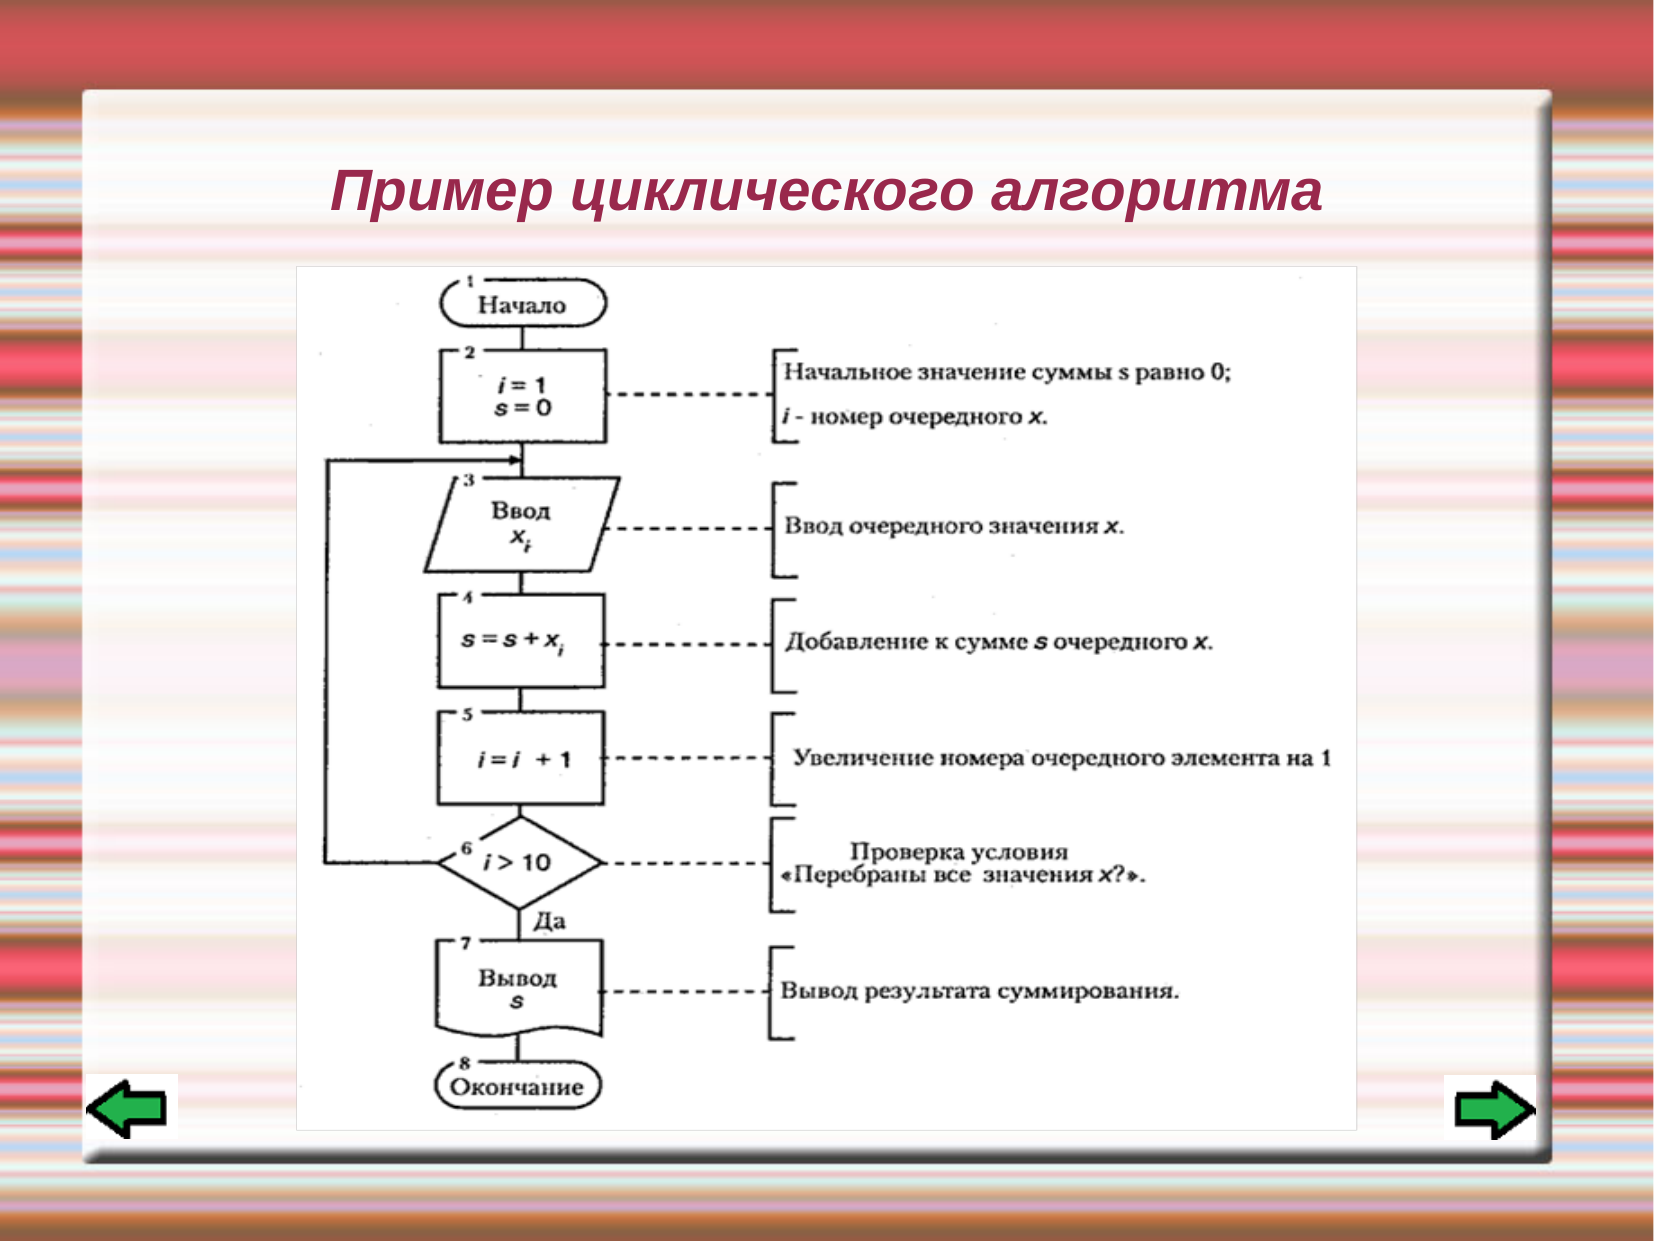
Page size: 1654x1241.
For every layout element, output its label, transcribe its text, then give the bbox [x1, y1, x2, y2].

picture [0, 0, 1654, 1241]
title Пример циклического алгоритма [121, 114, 1534, 266]
